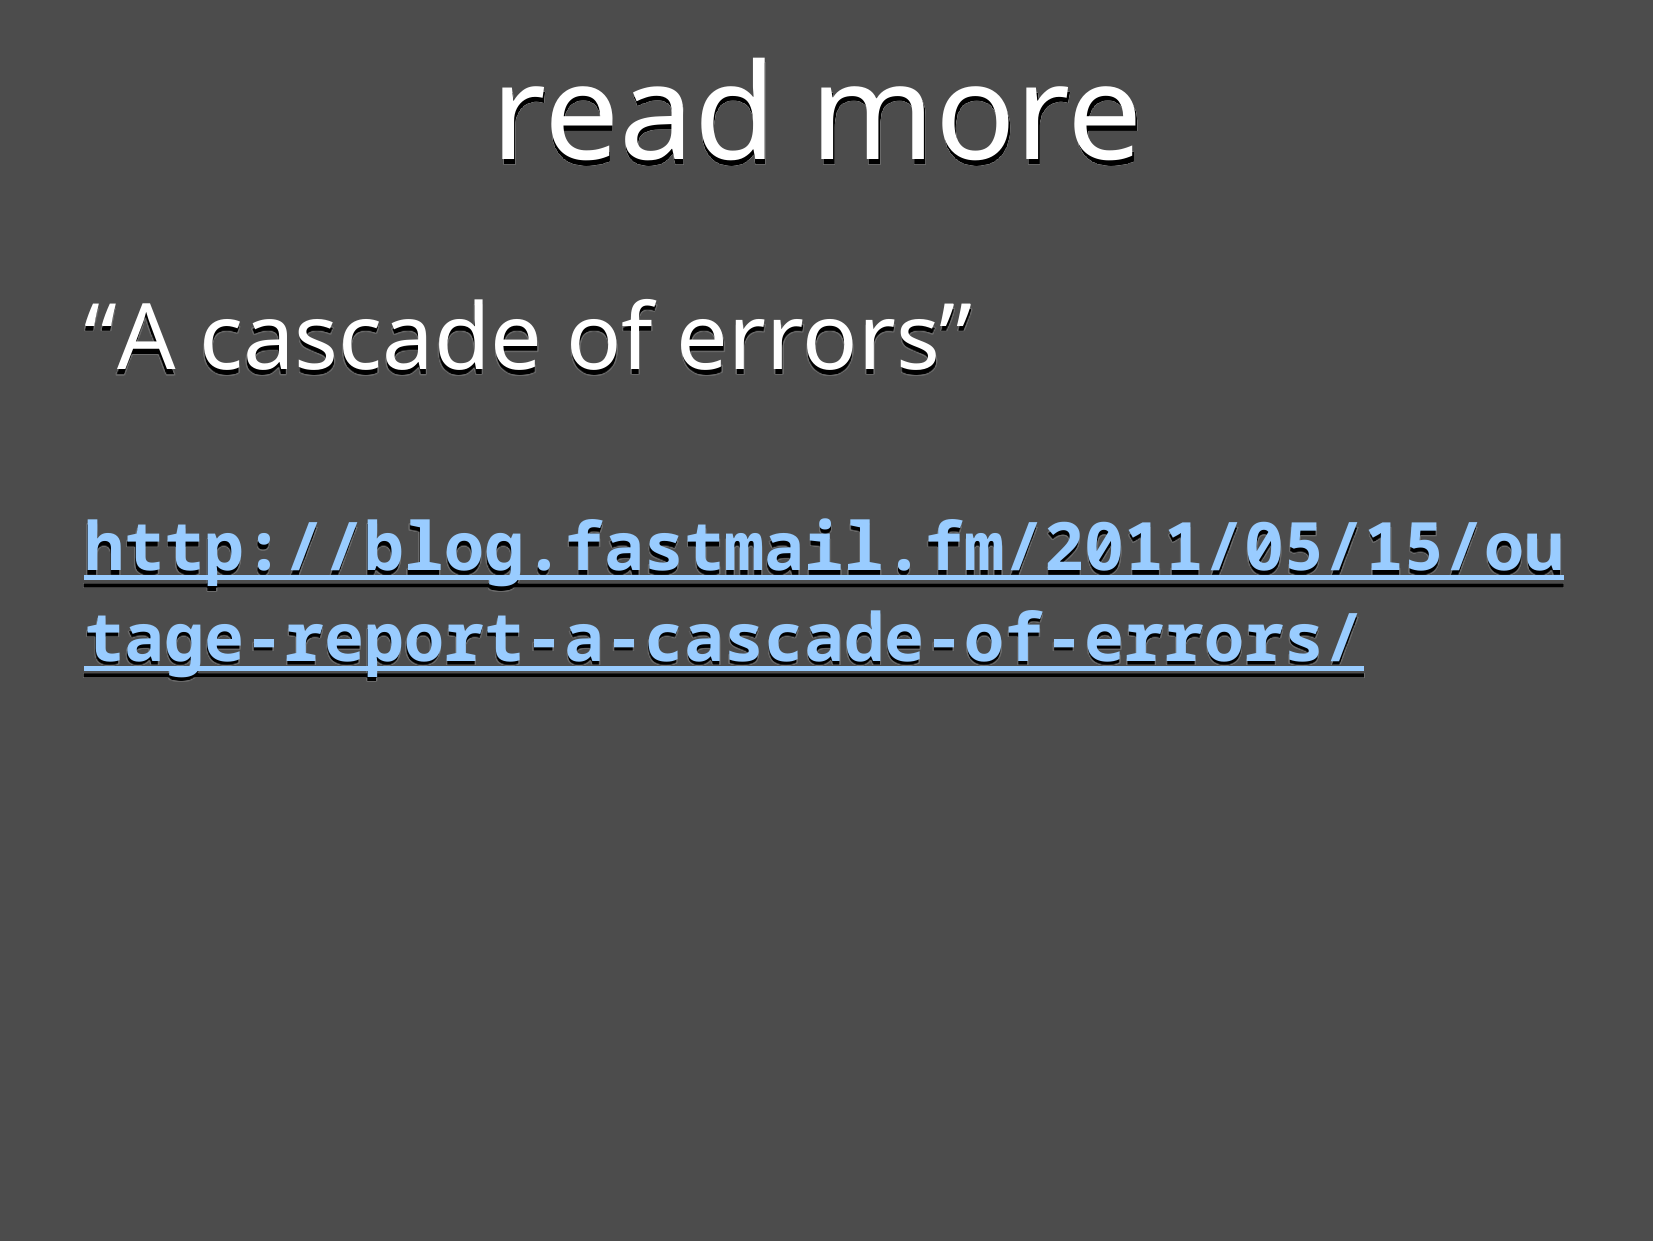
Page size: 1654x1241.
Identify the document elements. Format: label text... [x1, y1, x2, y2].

title “A cascade of errors” http://blog.fastmail.fm/2011/05/15/outage-report-a-cascade-of-errors/ [84, 250, 1585, 703]
title read more [105, 15, 1531, 200]
